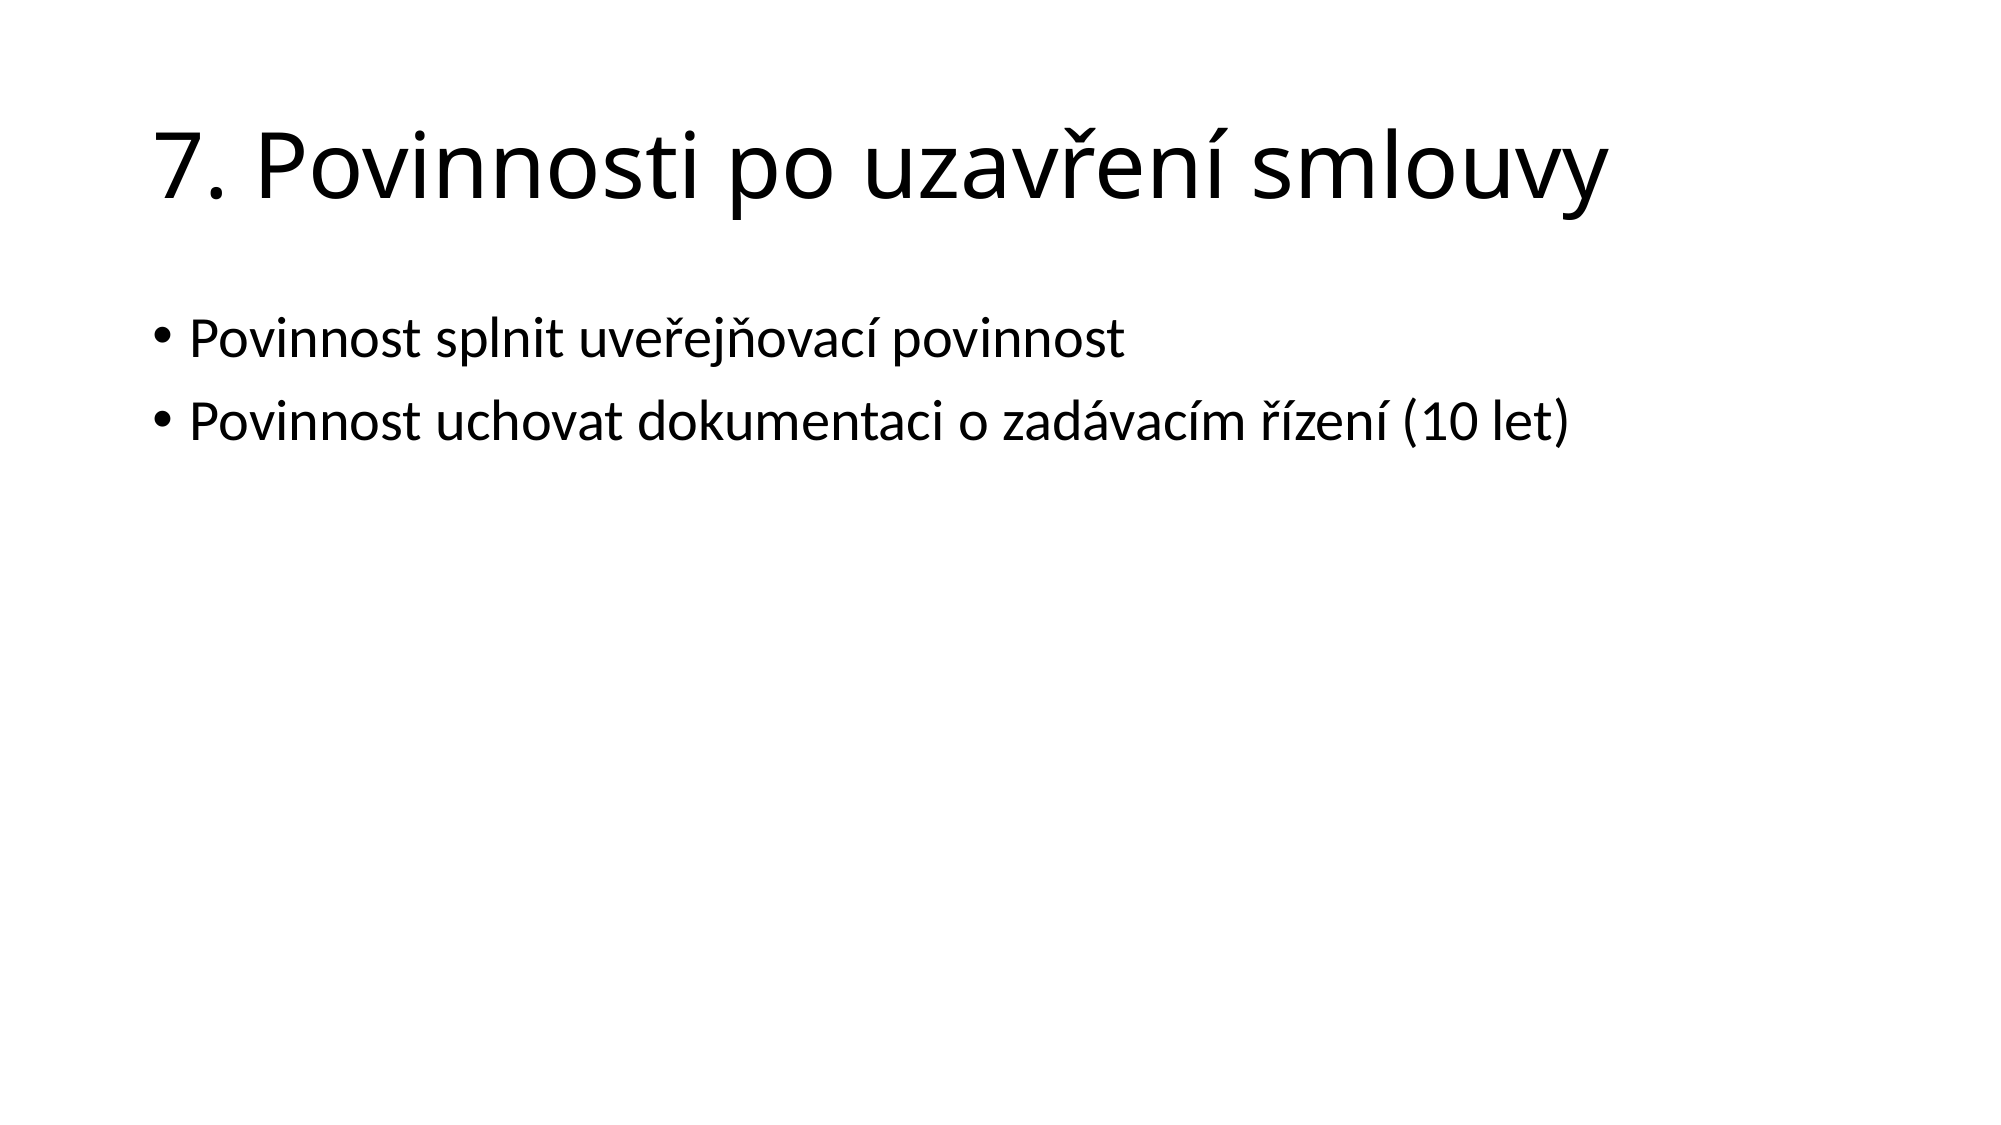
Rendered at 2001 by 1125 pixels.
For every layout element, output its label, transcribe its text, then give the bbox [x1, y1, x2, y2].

list Povinnost splnit uveřejňovací povinnost Povinnost uchovat dokumentaci o zadávacím řízení (10 let) [137, 299, 1863, 1014]
title 7. Povinnosti po uzavření smlouvy [137, 59, 1863, 278]
